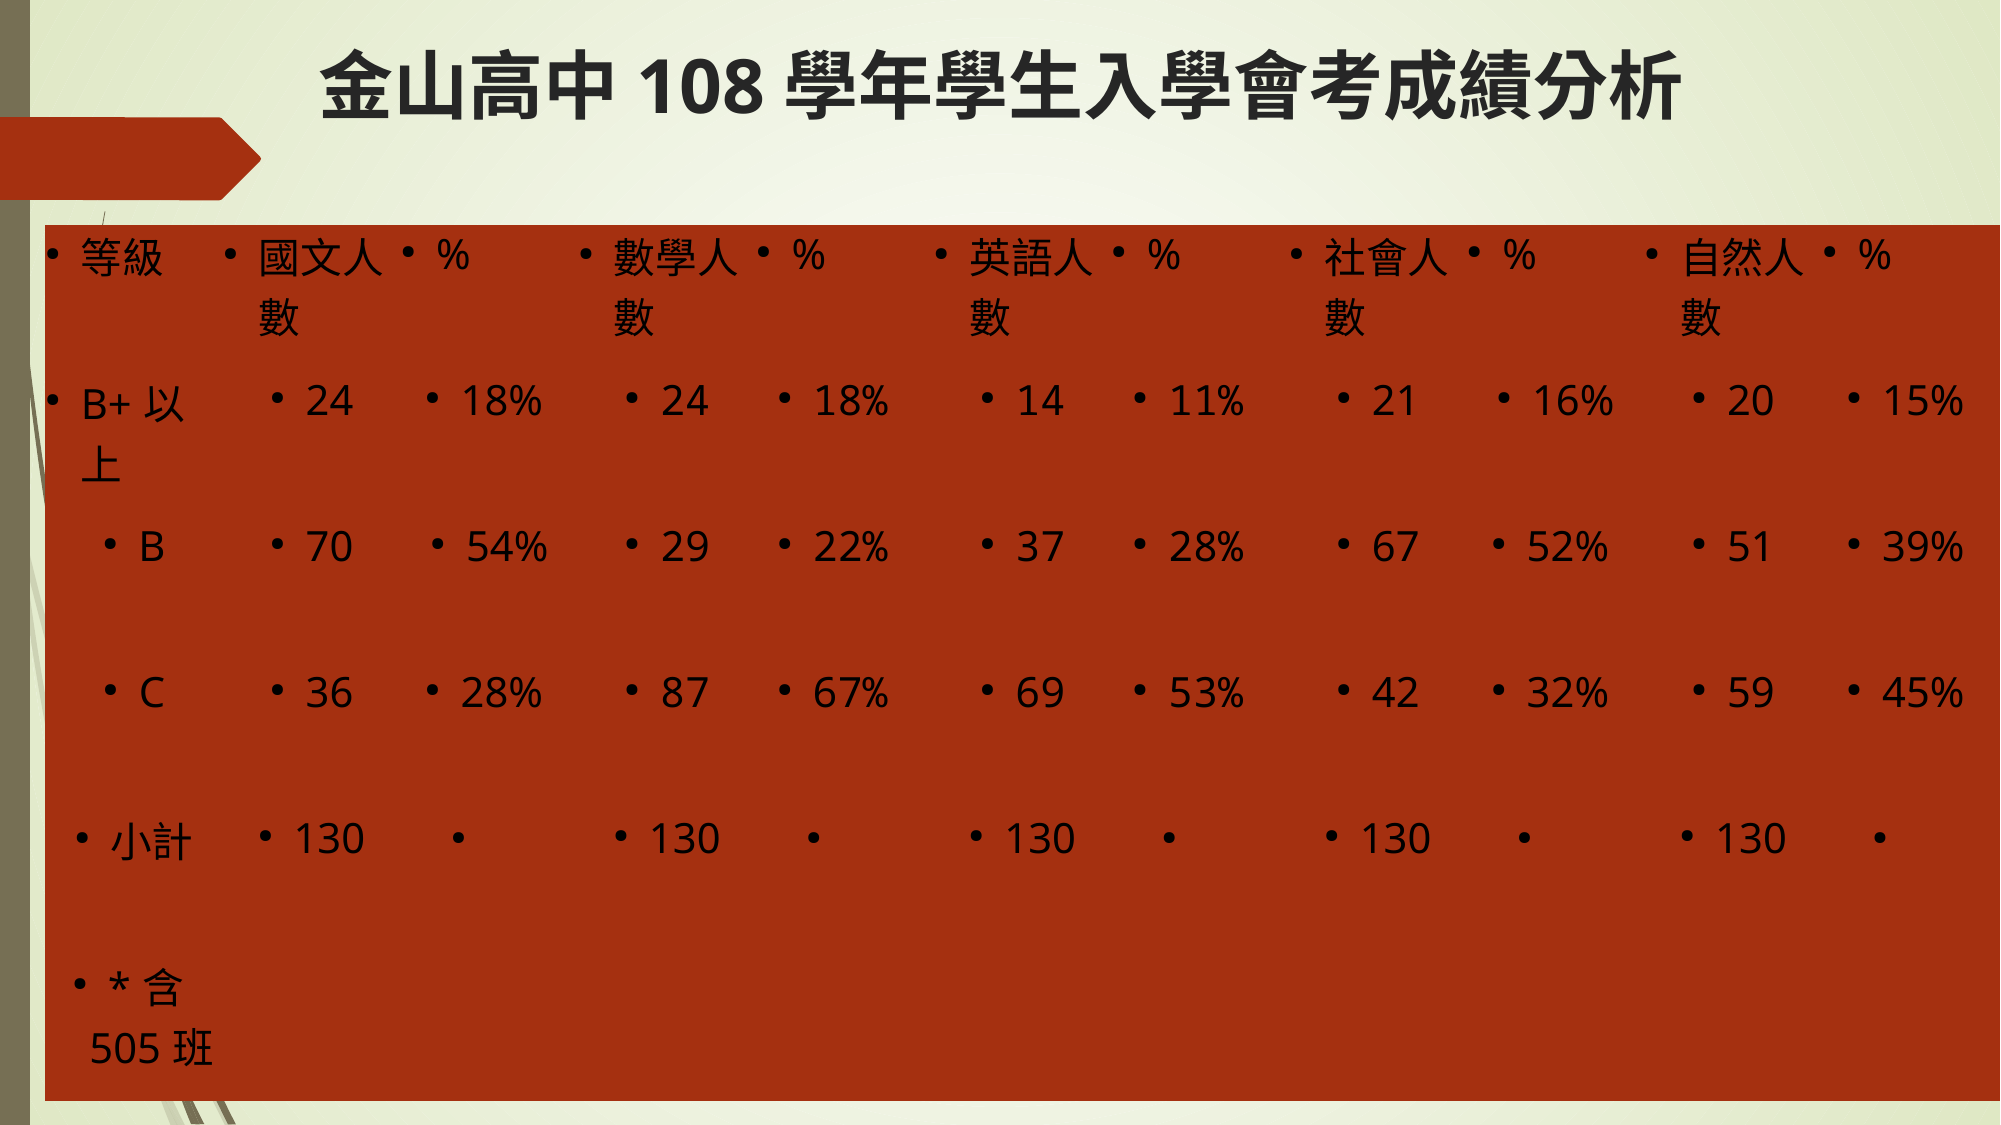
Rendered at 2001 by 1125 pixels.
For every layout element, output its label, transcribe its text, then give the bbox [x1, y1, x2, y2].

table_cell 67% [756, 663, 934, 809]
table_cell [1467, 955, 1645, 1101]
table_cell C [45, 663, 223, 809]
table_cell 37 [934, 517, 1112, 663]
table_cell 28% [1112, 517, 1289, 663]
table_cell 20 [1645, 371, 1822, 517]
table_header % [1822, 225, 2000, 371]
table_cell 32% [1467, 663, 1645, 809]
table_cell 39% [1822, 517, 2000, 663]
table_header 自然人數 [1645, 225, 1822, 371]
table_cell 67 [1289, 517, 1467, 663]
table_cell 130 [578, 809, 756, 955]
table_header 國文人數 [223, 225, 401, 371]
table_cell B [45, 517, 223, 663]
table_cell 11% [1112, 371, 1289, 517]
table_cell 51 [1645, 517, 1822, 663]
table_cell [934, 955, 1112, 1101]
table_cell 24 [578, 371, 756, 517]
table_cell [756, 809, 934, 955]
table_cell 28% [401, 663, 578, 809]
table_cell 42 [1289, 663, 1467, 809]
table_header % [401, 225, 578, 371]
table_cell 130 [1289, 809, 1467, 955]
table_cell [1112, 809, 1289, 955]
table_cell 36 [223, 663, 401, 809]
table_cell [1289, 955, 1467, 1101]
table_cell 130 [1645, 809, 1822, 955]
table_cell 59 [1645, 663, 1822, 809]
table_cell [1645, 955, 1822, 1101]
table_header 數學人數 [578, 225, 756, 371]
table_cell [1467, 809, 1645, 955]
table_cell [578, 955, 756, 1101]
table_cell [1822, 809, 2000, 955]
table_cell [401, 955, 578, 1101]
table_cell *含505班 [45, 955, 223, 1101]
table_cell 16% [1467, 371, 1645, 517]
table_cell 130 [934, 809, 1112, 955]
table_cell 21 [1289, 371, 1467, 517]
table_cell 小計 [45, 809, 223, 955]
table_header 英語人數 [934, 225, 1112, 371]
table_cell [401, 809, 578, 955]
table_header % [1467, 225, 1645, 371]
table_cell 130 [223, 809, 401, 955]
table_cell 15% [1822, 371, 2000, 517]
table_cell 18% [401, 371, 578, 517]
table_cell 14 [934, 371, 1112, 517]
table_header 社會人數 [1289, 225, 1467, 371]
table_cell [1112, 955, 1289, 1101]
table_cell [1822, 955, 2000, 1101]
table_cell 87 [578, 663, 756, 809]
table_cell 52% [1467, 517, 1645, 663]
table_cell 54% [401, 517, 578, 663]
table_cell [756, 955, 934, 1101]
table_cell 29 [578, 517, 756, 663]
table_header 等級 [45, 225, 223, 371]
table_cell B+以上 [45, 371, 223, 517]
title 金山高中108學年學生入學會考成績分析 [303, 30, 1888, 147]
table_header % [1112, 225, 1289, 371]
table_cell 70 [223, 517, 401, 663]
table_cell 24 [223, 371, 401, 517]
table_cell 22% [756, 517, 934, 663]
table_cell 18% [756, 371, 934, 517]
table_cell 69 [934, 663, 1112, 809]
table_cell 53% [1112, 663, 1289, 809]
table_header % [756, 225, 934, 371]
table_cell 45% [1822, 663, 2000, 809]
table_cell [223, 955, 401, 1101]
